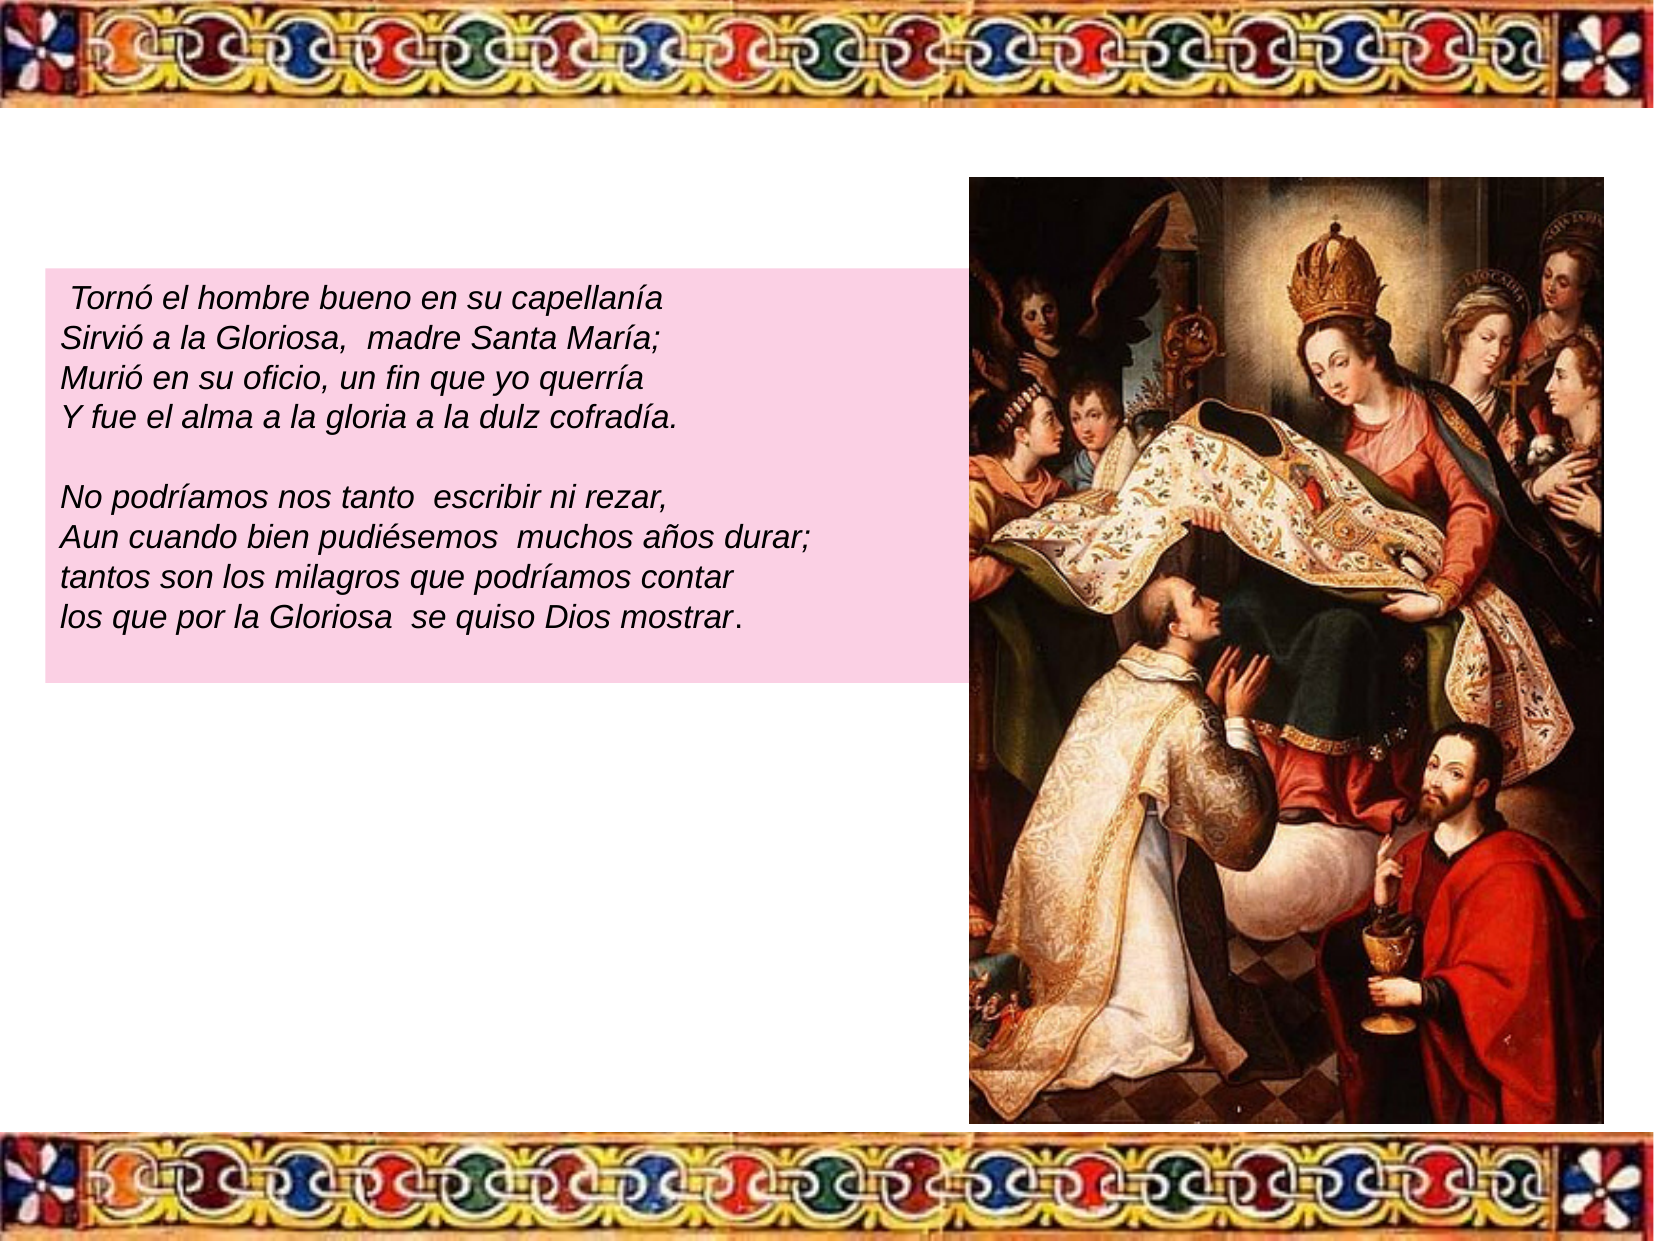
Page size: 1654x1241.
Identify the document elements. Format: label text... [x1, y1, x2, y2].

picture [0, 1132, 1654, 1241]
picture [0, 0, 1654, 108]
text_box Tornó el hombre bueno en su capellanía Sirvió a la Gloriosa, madre Santa María; Murió en su oficio, un fin que yo querría Y fue el alma a la gloria a la dulz cofradía. No podríamos nos tanto escribir ni rezar, Aun cuando bien pudiésemos muchos años durar; tantos son los milagros que podríamos contar los que por la Gloriosa se quiso Dios mostrar. [45, 268, 969, 683]
picture [969, 177, 1604, 1124]
